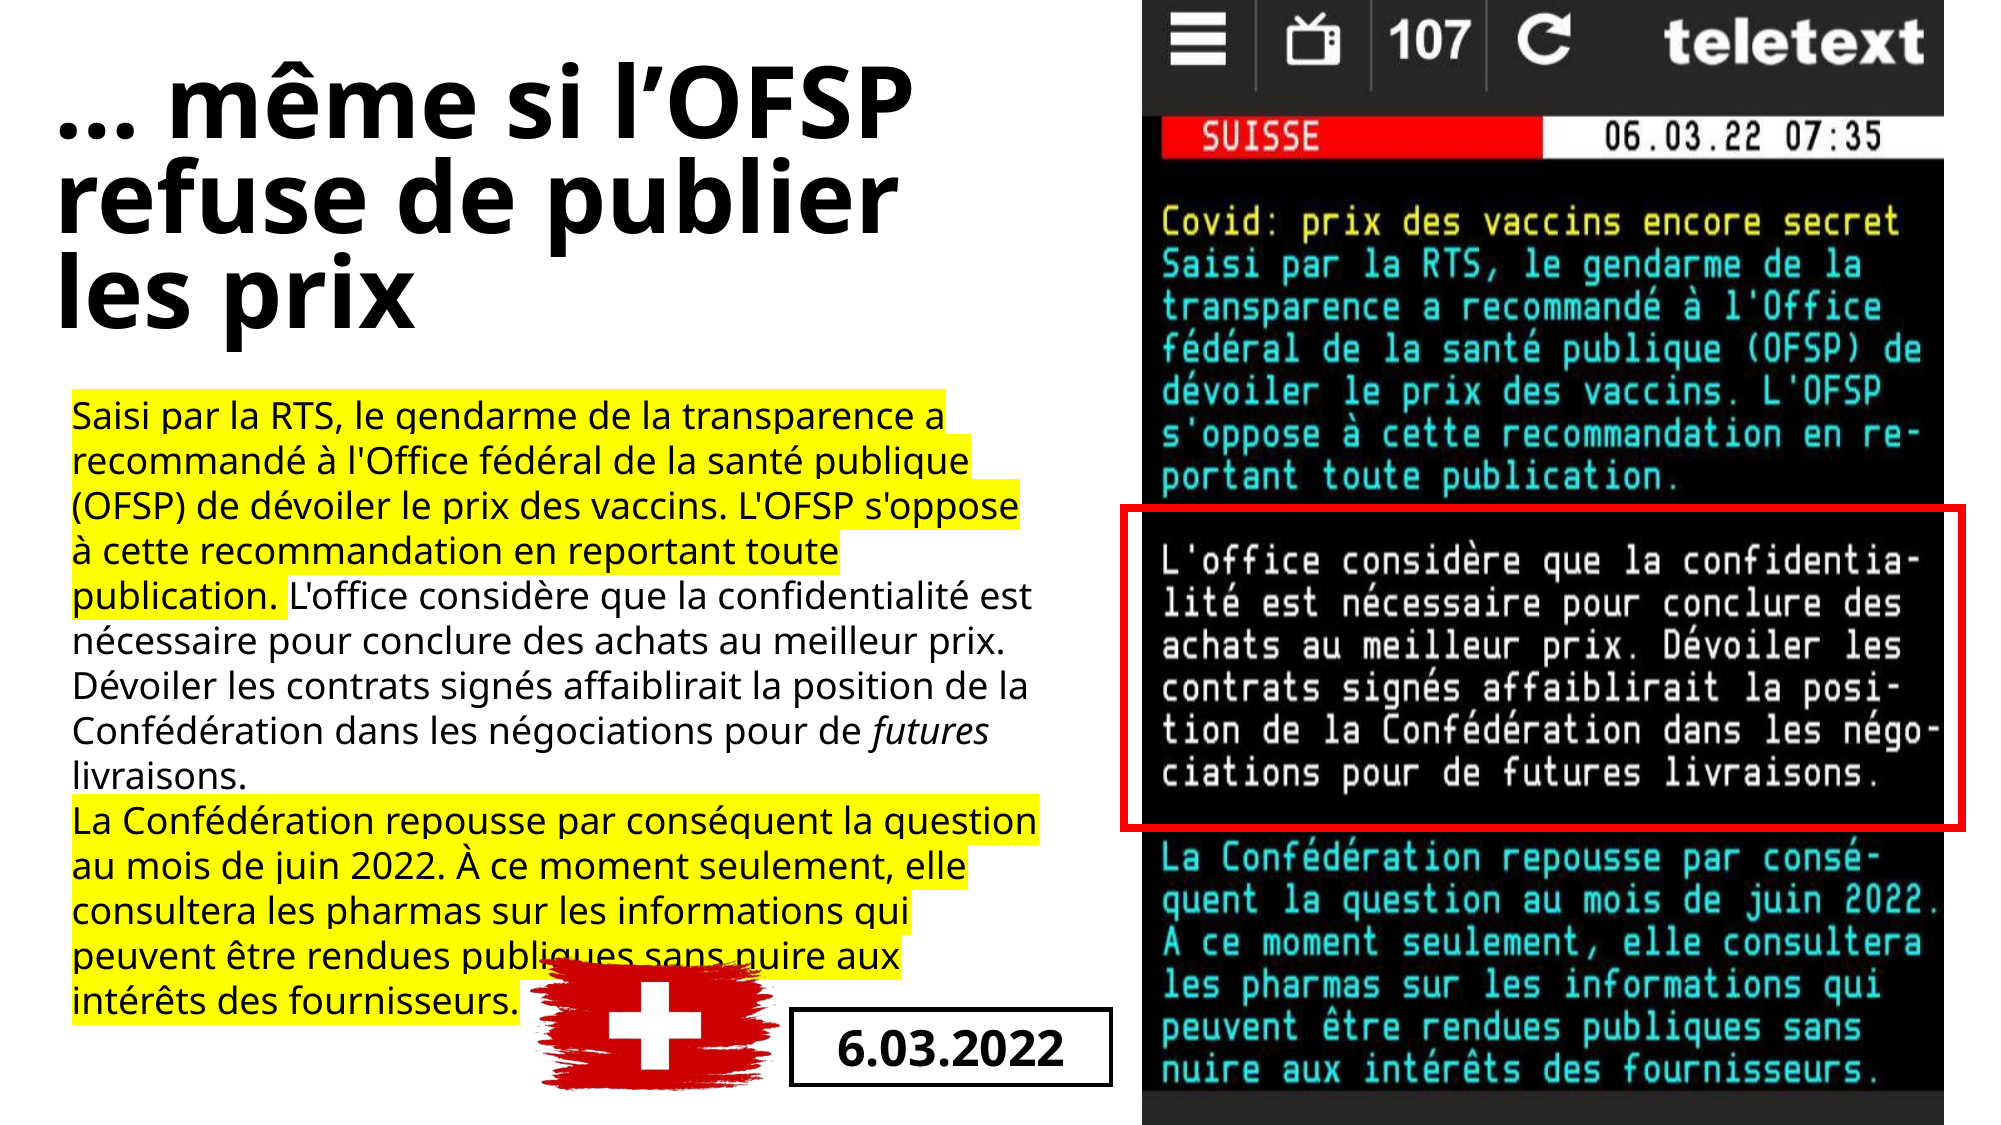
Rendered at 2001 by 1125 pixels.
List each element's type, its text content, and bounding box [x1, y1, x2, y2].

text_box 6.03.2022 [792, 1009, 1112, 1086]
text_box Saisi par la RTS, le gendarme de la transparence a recommandé à l'Office fédéral de la santé publique (OFSP) de dévoiler le prix des vaccins. L'OFSP s'oppose à cette recommandation en reportant toute publication. L'office considère que la confidentialité est nécessaire pour conclure des achats au meilleur prix. Dévoiler les contrats signés affaiblirait la position de la Confédération dans les négociations pour de futures livraisons. La Confédération repousse par conséquent la question au mois de juin 2022. À ce moment seulement, elle consultera les pharmas sur les informations qui peuvent être rendues publiques sans nuire aux intérêts des fournisseurs. [56, 384, 1061, 991]
picture [513, 870, 792, 1125]
picture [1142, 0, 1944, 504]
picture [1142, 832, 1944, 1125]
text_box … même si l’OFSP refuse de publier les prix [39, 56, 1142, 365]
picture [1142, 512, 1944, 824]
